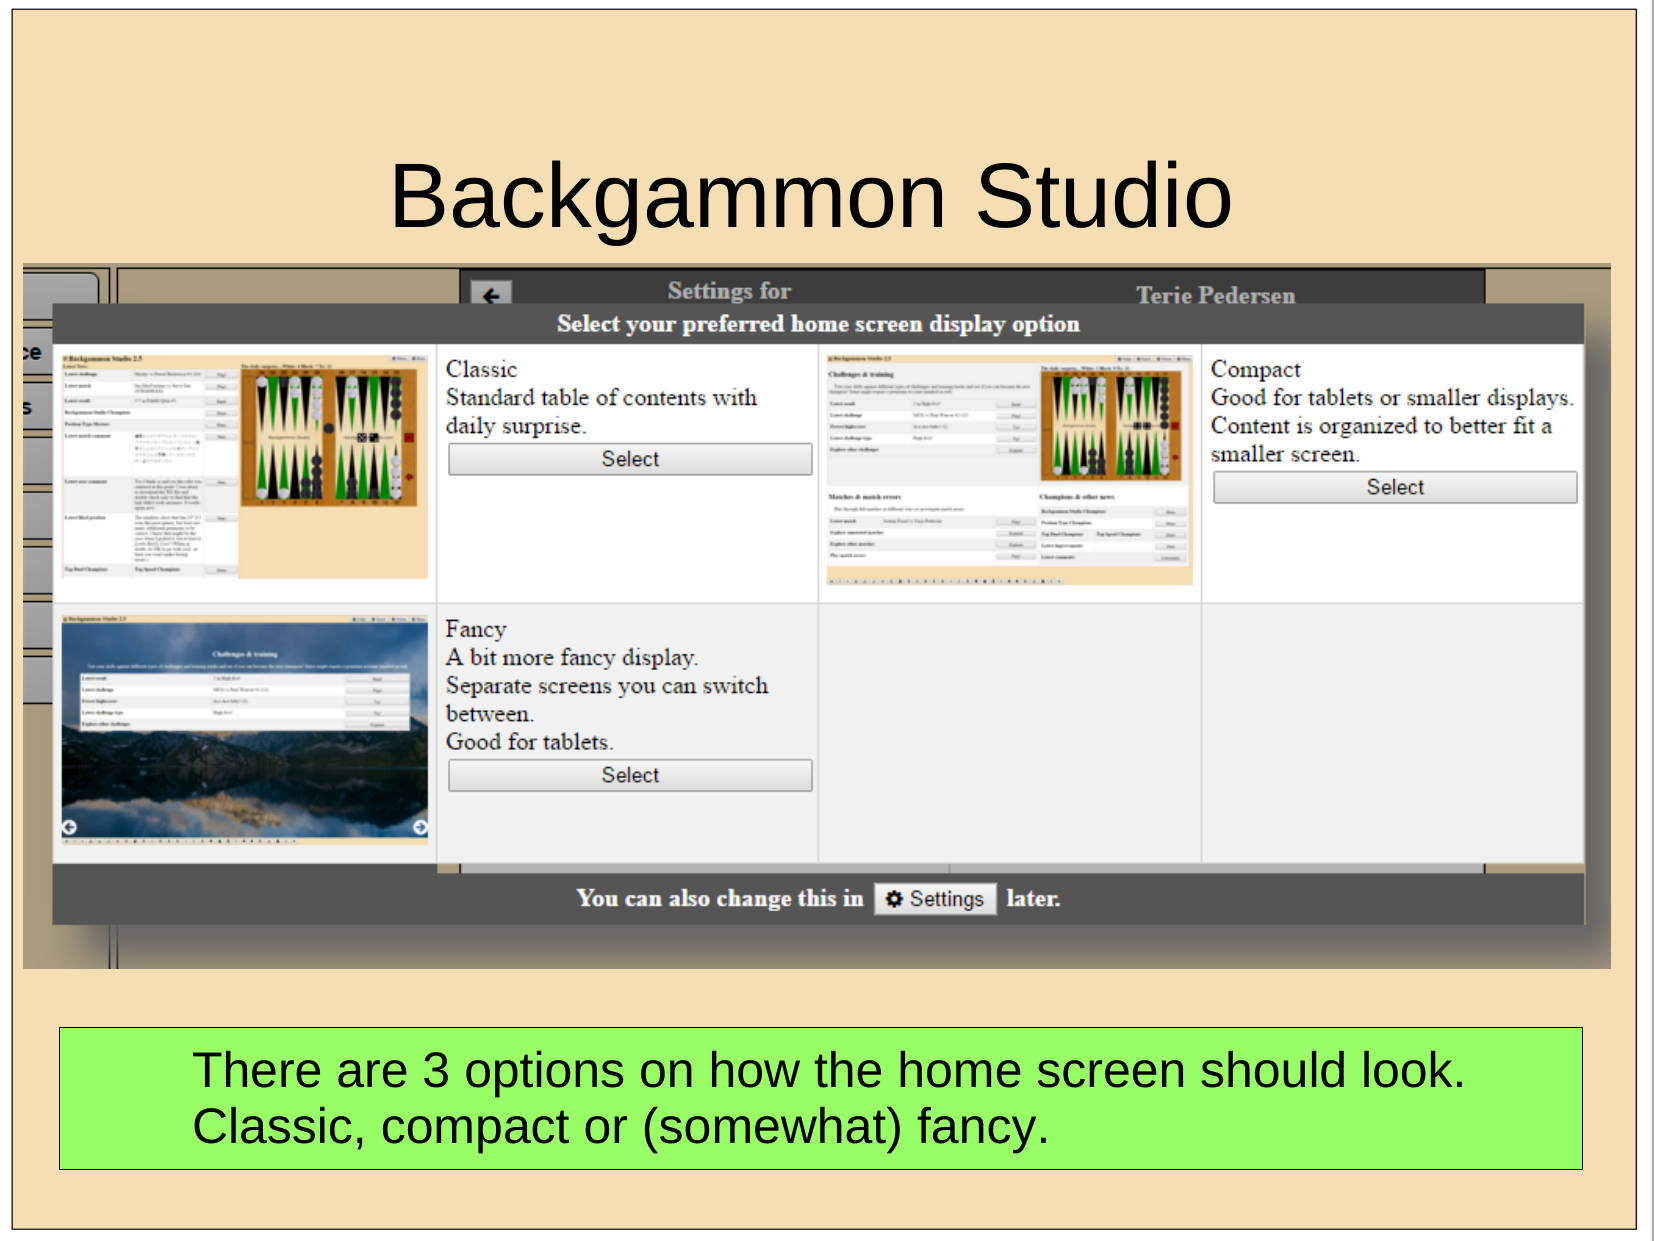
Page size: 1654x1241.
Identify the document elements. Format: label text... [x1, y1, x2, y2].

picture [0, 0, 1654, 1241]
title Backgammon Studio [118, 112, 1506, 263]
text_box There are 3 options on how the home screen should look. Classic, compact or (somewhat) fancy. [59, 1027, 1583, 1170]
